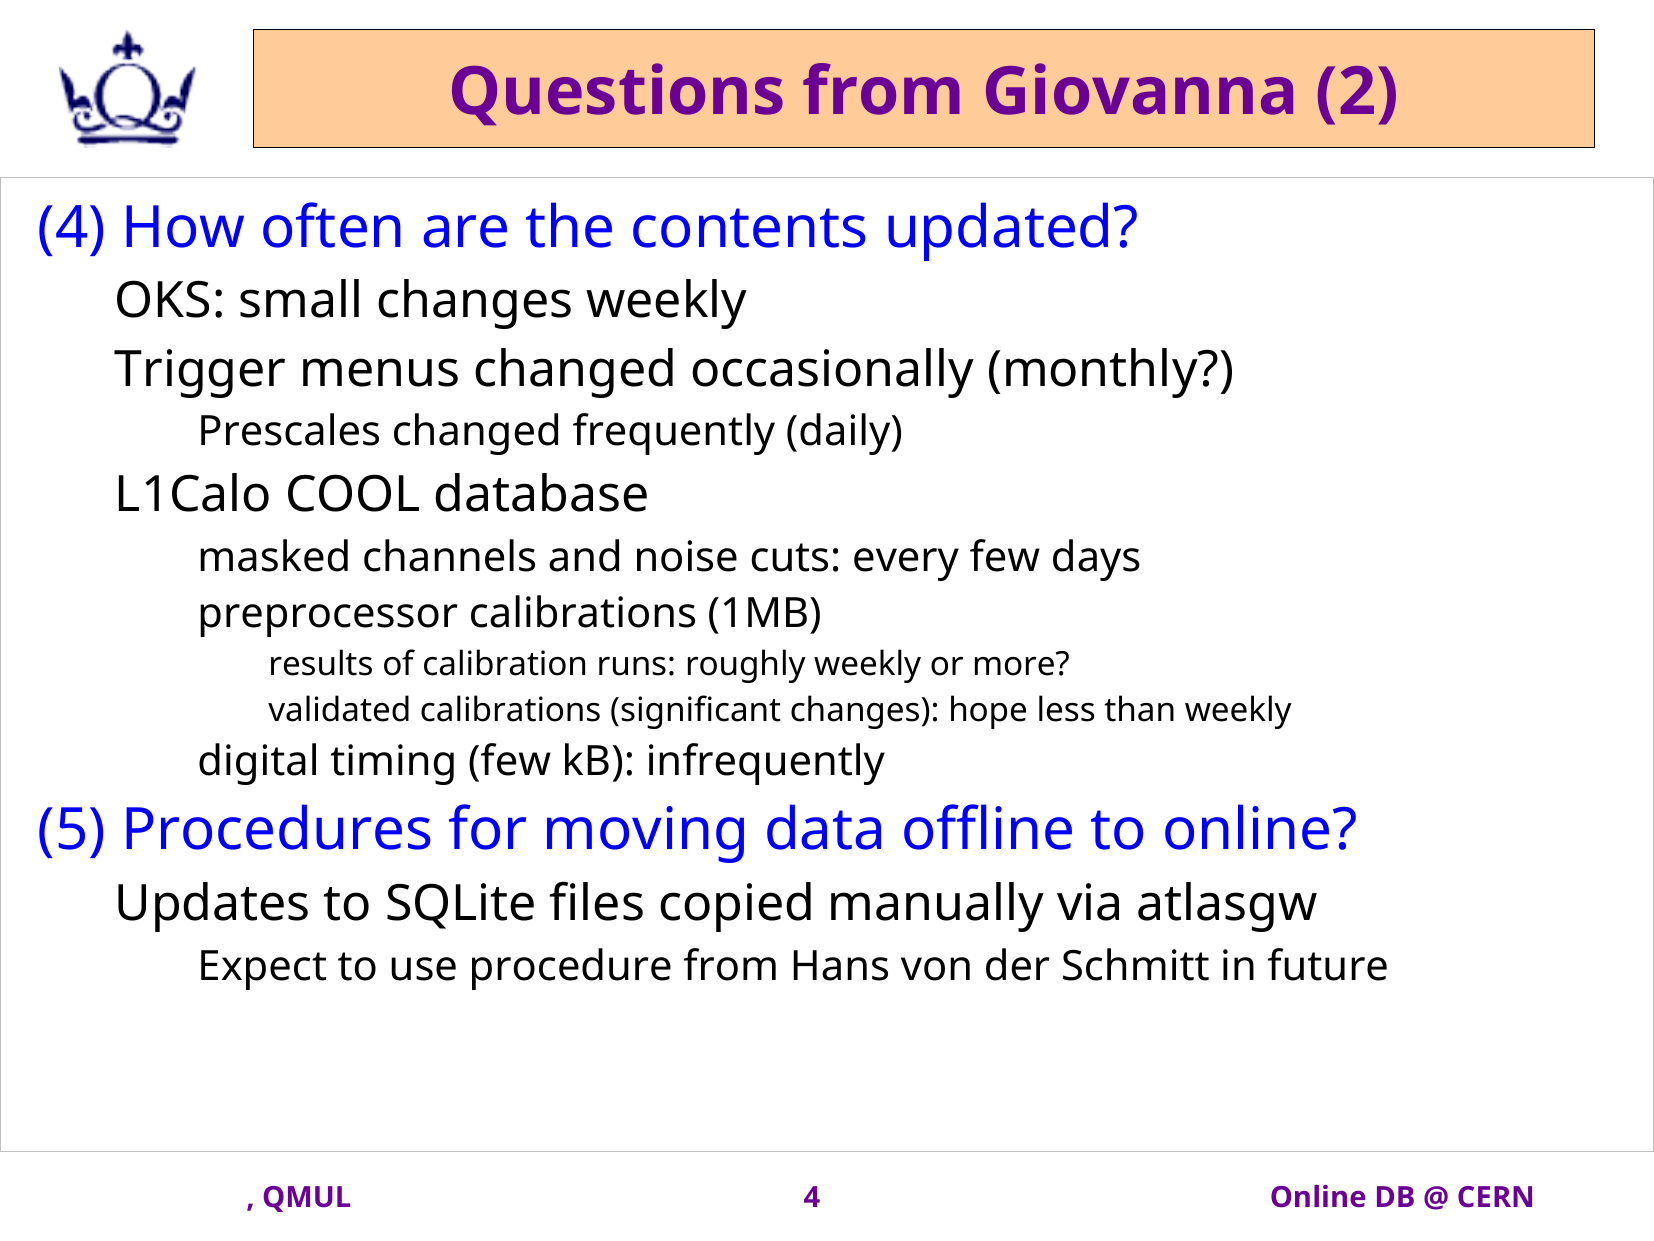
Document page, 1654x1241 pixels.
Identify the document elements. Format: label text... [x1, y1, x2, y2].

list (4) How often are the contents updated? OKS: small changes weekly Trigger menus changed occasionally (monthly?) Prescales changed frequently (daily) L1Calo COOL database masked channels and noise cuts: every few days preprocessor calibrations (1MB) results of calibration runs: roughly weekly or more? validated calibrations (significant changes): hope less than weekly digital timing (few kB): infrequently (5) Procedures for moving data offline to online? Updates to SQLite files copied manually via atlasgw Expect to use procedure from Hans von der Schmitt in future [20, 185, 1632, 1152]
title Questions from Giovanna (2) [253, 29, 1595, 148]
picture [59, 29, 200, 148]
